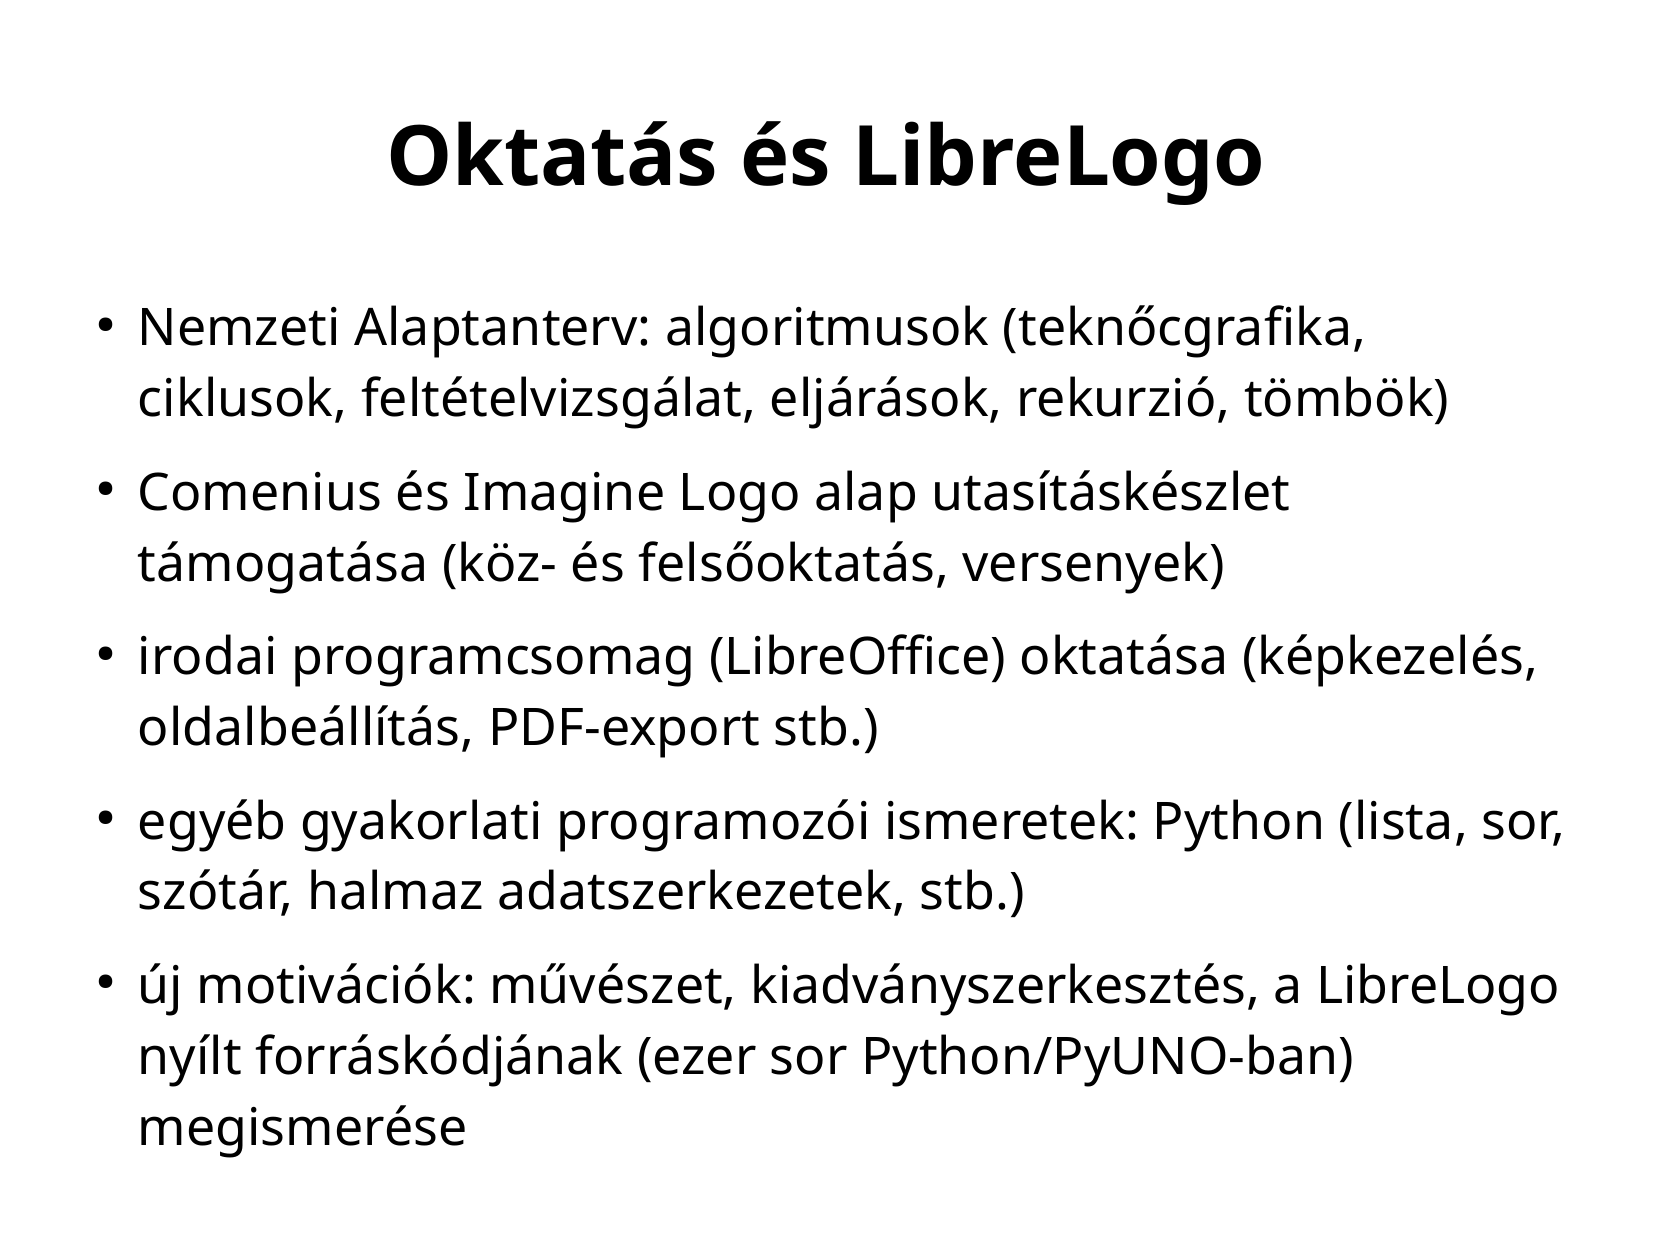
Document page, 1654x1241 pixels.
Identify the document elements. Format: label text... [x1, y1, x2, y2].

list Nemzeti Alaptanterv: algoritmusok (teknőcgrafika, ciklusok, feltételvizsgálat, eljárások, rekurzió, tömbök) Comenius és Imagine Logo alap utasításkészlet támogatása (köz- és felsőoktatás, versenyek) irodai programcsomag (LibreOffice) oktatása (képkezelés, oldalbeállítás, PDF-export stb.) egyéb gyakorlati programozói ismeretek: Python (lista, sor, szótár, halmaz adatszerkezetek, stb.) új motivációk: művészet, kiadványszerkesztés, a LibreLogo nyílt forráskódjának (ezer sor Python/PyUNO-ban) megismerése [82, 290, 1571, 1182]
text_box [784, 596, 894, 654]
title Oktatás és LibreLogo [82, 49, 1571, 257]
